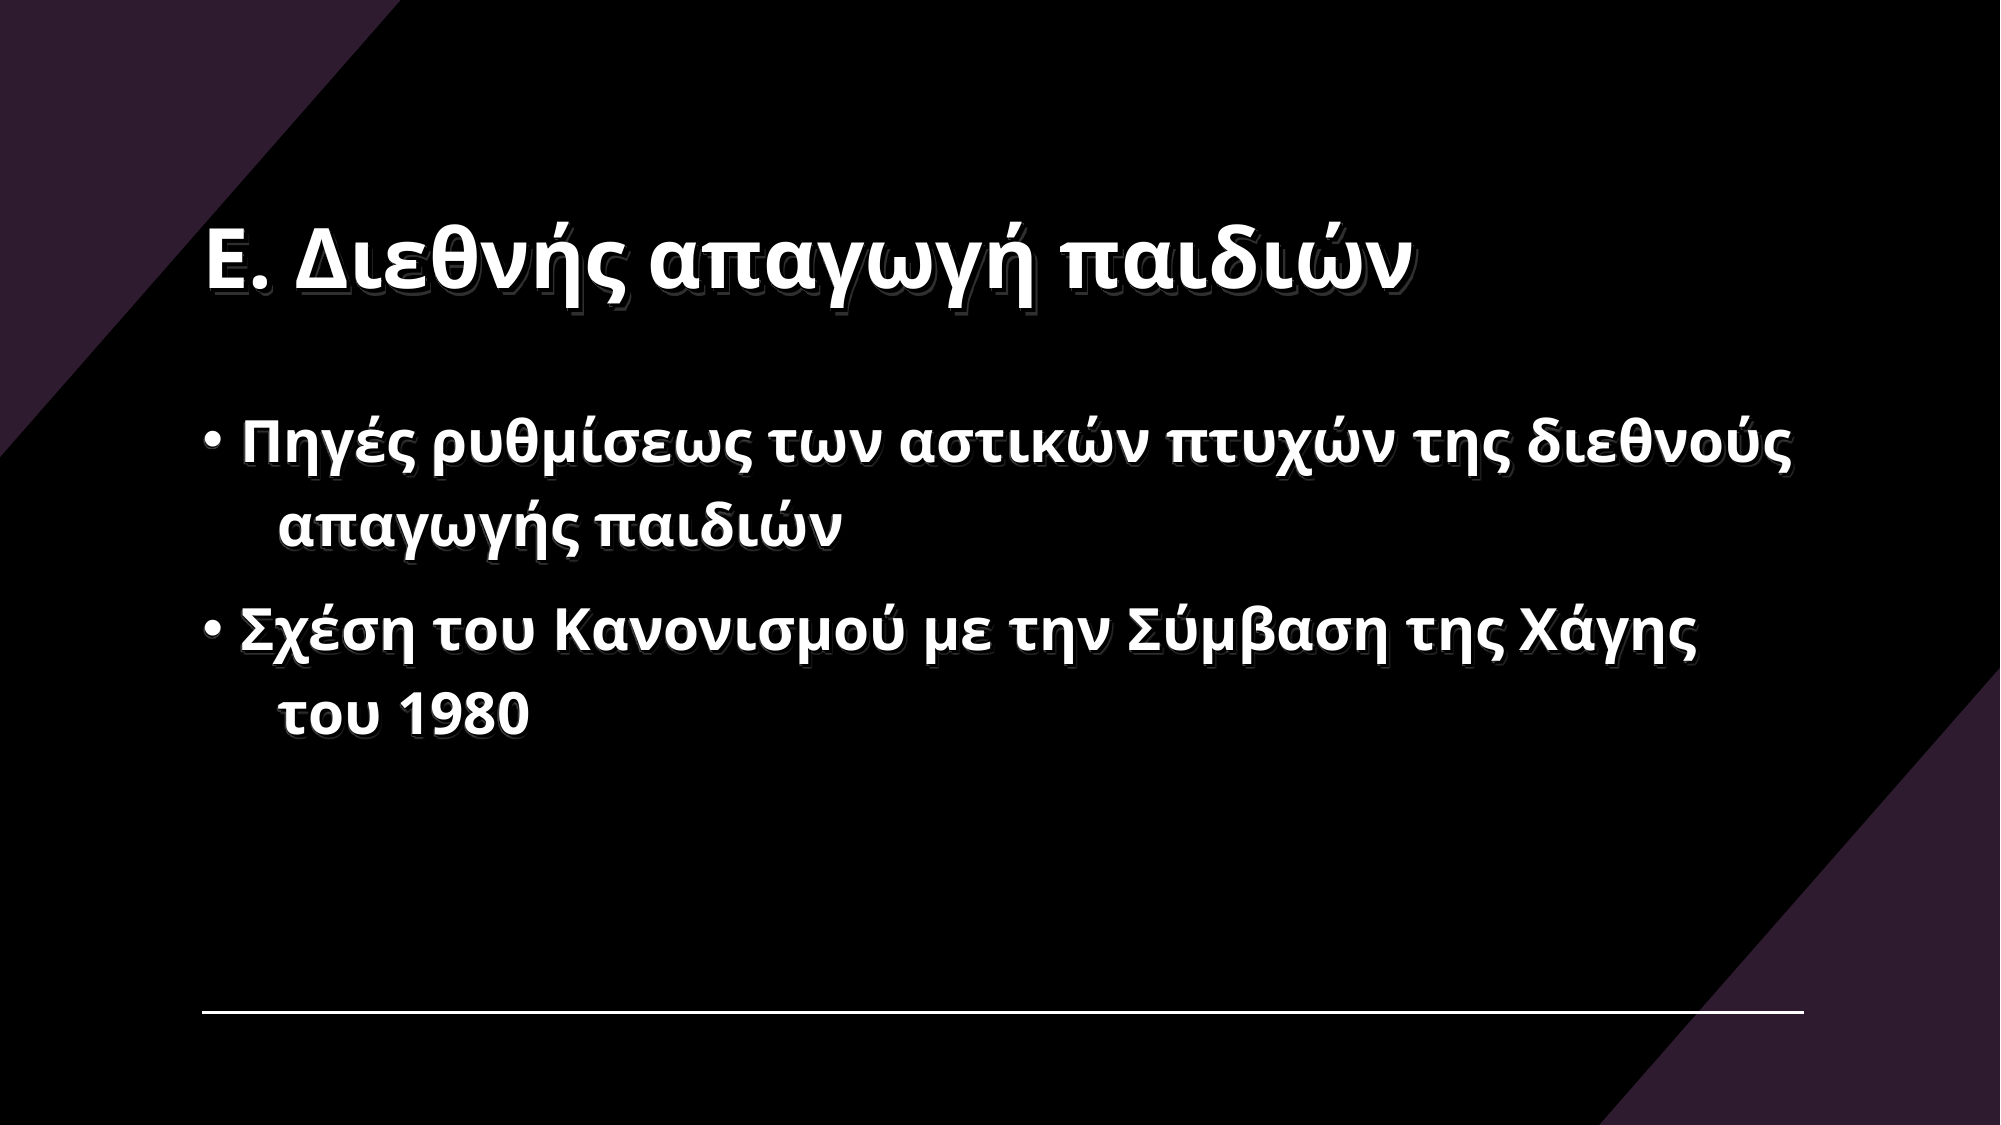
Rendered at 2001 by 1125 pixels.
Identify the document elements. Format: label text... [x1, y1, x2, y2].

list Πηγές ρυθμίσεως των αστικών πτυχών της διεθνούς απαγωγής παιδιών Σχέση του Κανονισμού με την Σύμβαση της Χάγης του 1980 [187, 382, 1813, 968]
title Ε. Διεθνής απαγωγή παιδιών [187, 143, 1813, 367]
